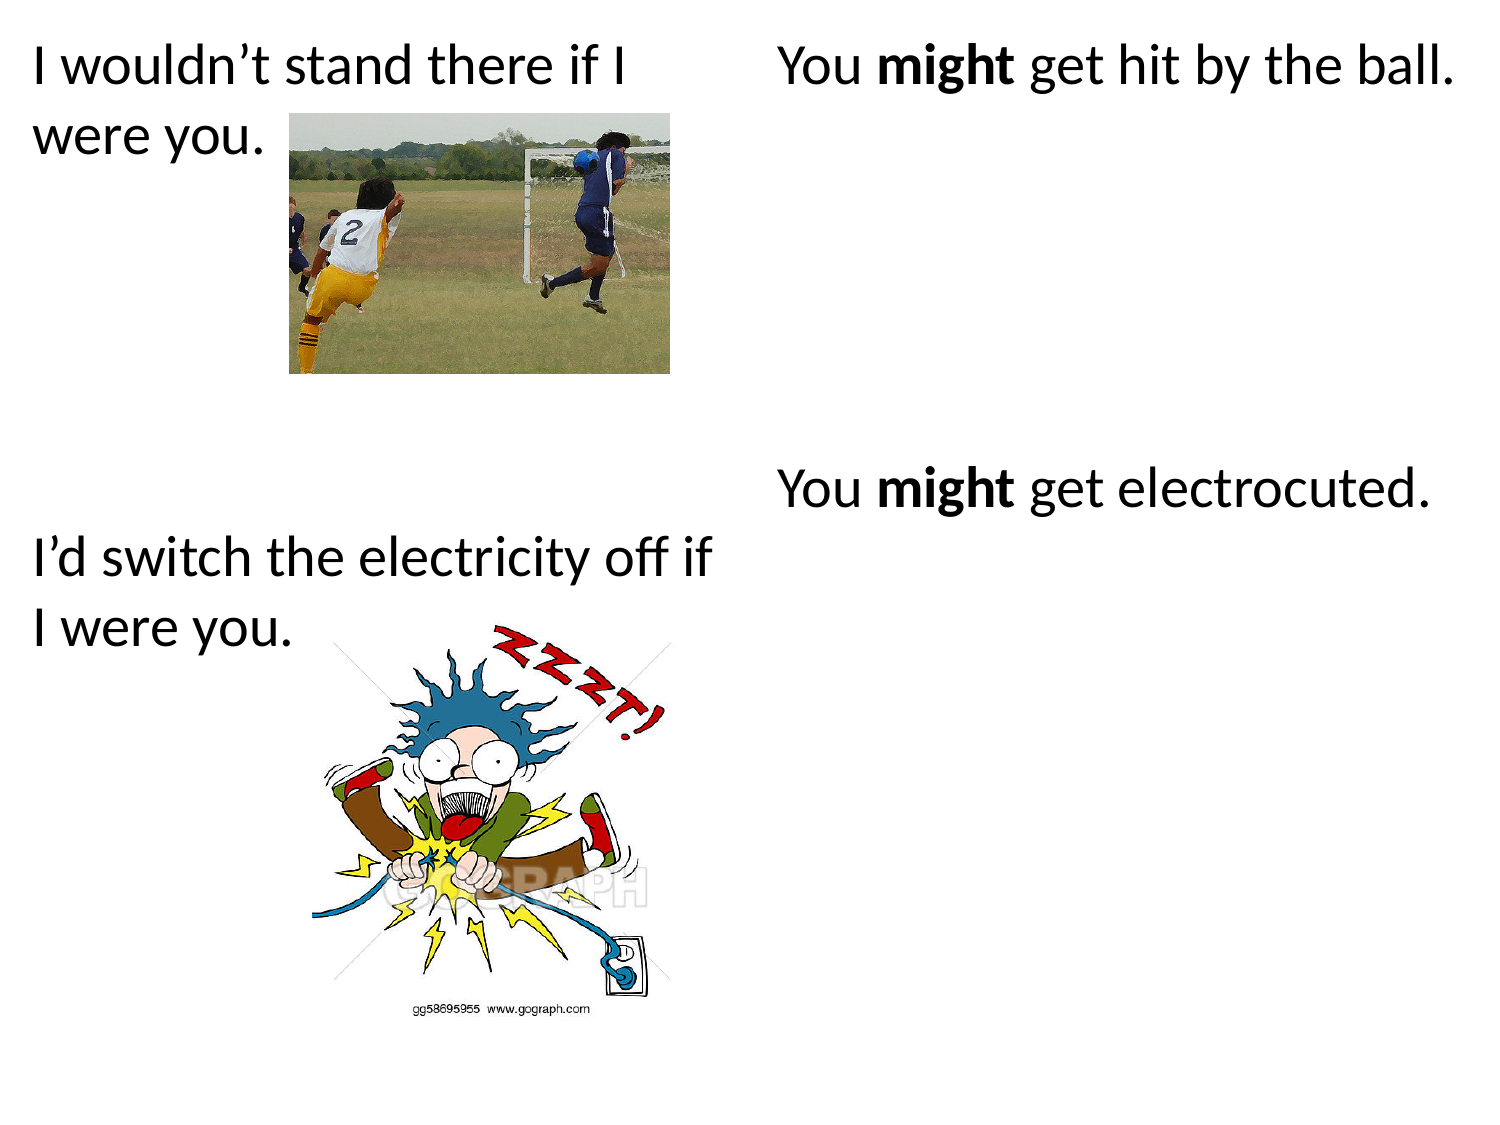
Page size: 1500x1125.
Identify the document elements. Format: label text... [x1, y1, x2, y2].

picture [289, 113, 670, 374]
list You might get hit by the ball. You might get electrocuted. [762, 19, 1483, 1106]
list I wouldn’t stand there if I were you. I’d switch the electricity off if I were you. [17, 19, 738, 1106]
picture [312, 621, 691, 1017]
